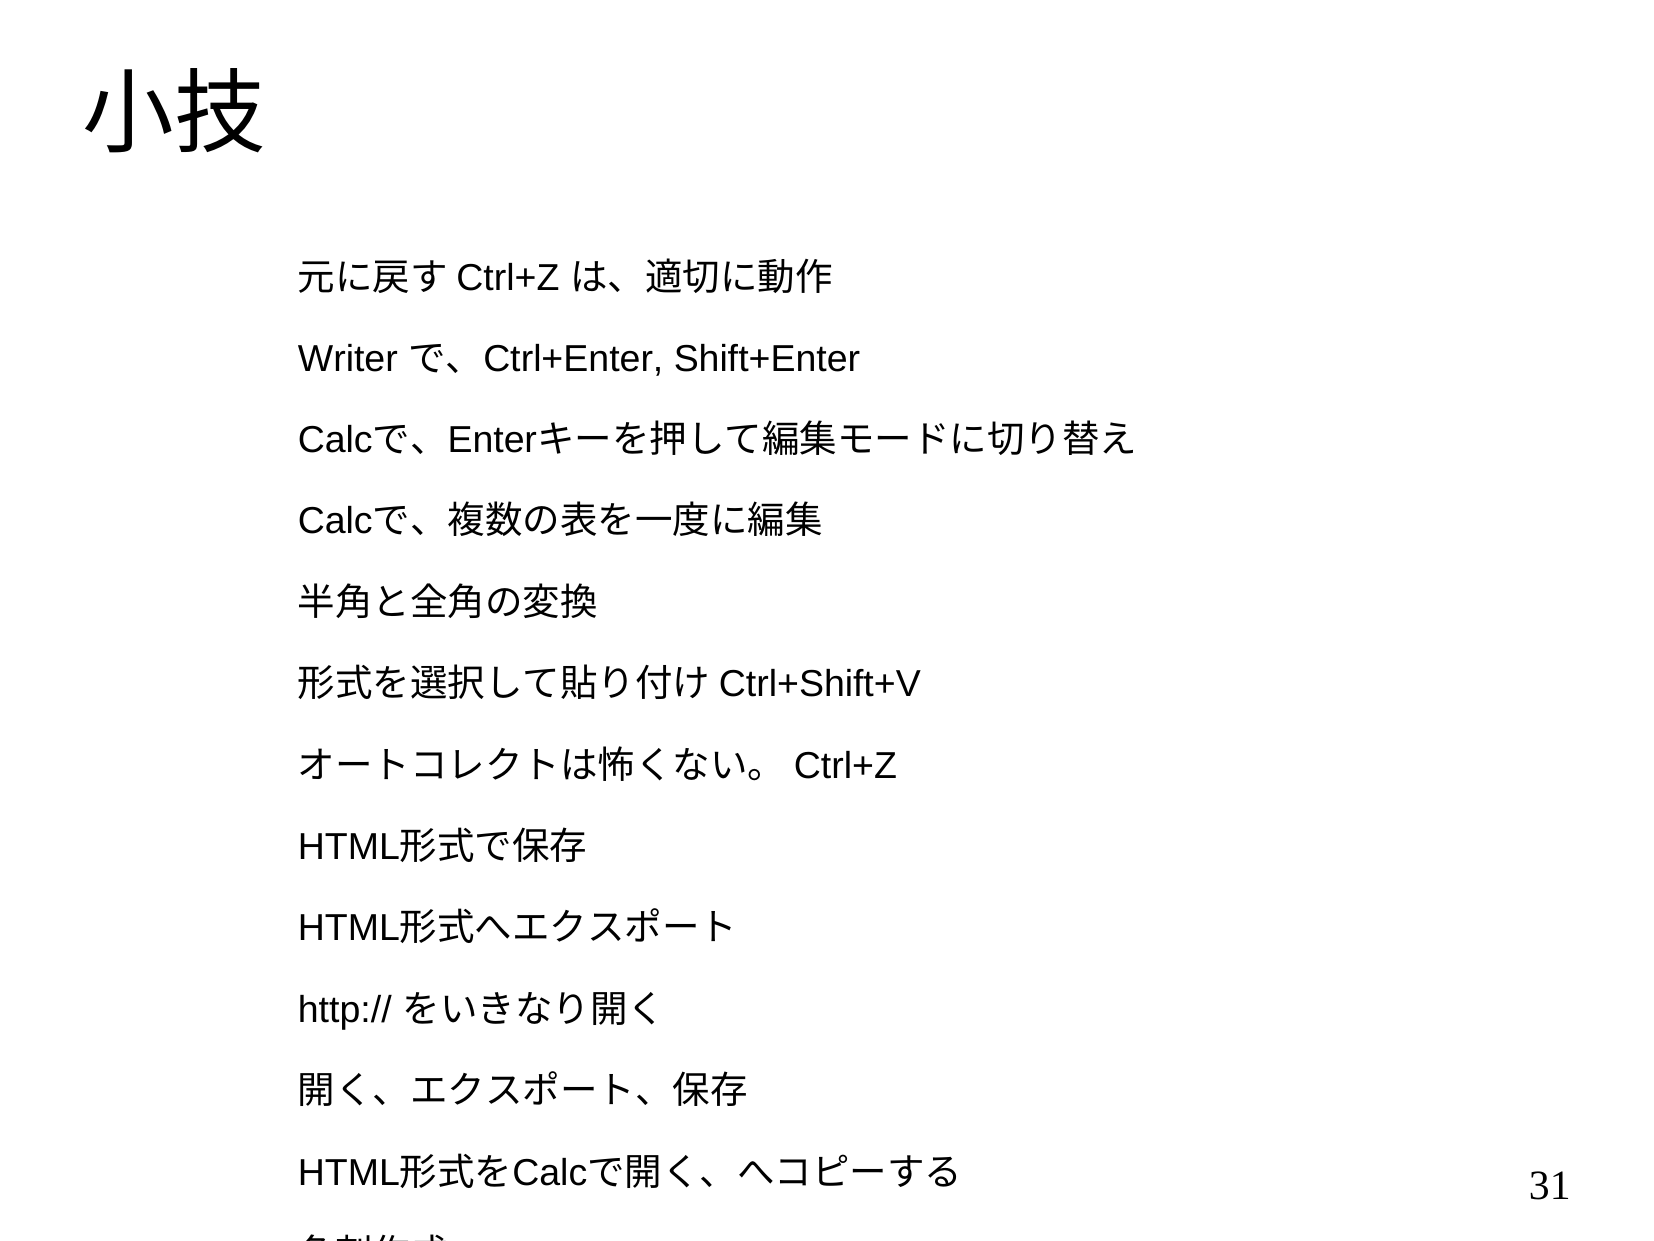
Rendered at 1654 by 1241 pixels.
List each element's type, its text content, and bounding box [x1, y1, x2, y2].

text_box 元に戻す Ctrl+Z は、適切に動作 Writer で、Ctrl+Enter, Shift+Enter Calcで、Enterキーを押して編集モードに切り替え Calcで、複数の表を一度に編集 半角と全角の変換 形式を選択して貼り付け Ctrl+Shift+V オートコレクトは怖くない。 Ctrl+Z HTML形式で保存 HTML形式へエクスポート http:// をいきなり開く 開く、エクスポート、保存 HTML形式をCalcで開く、へコピーする 名刺作成 プレゼンで、行の間隔空けは、Shif+Enter 選択した画像をファイルへ [283, 211, 1084, 1125]
title 小技 [82, 0, 1623, 213]
